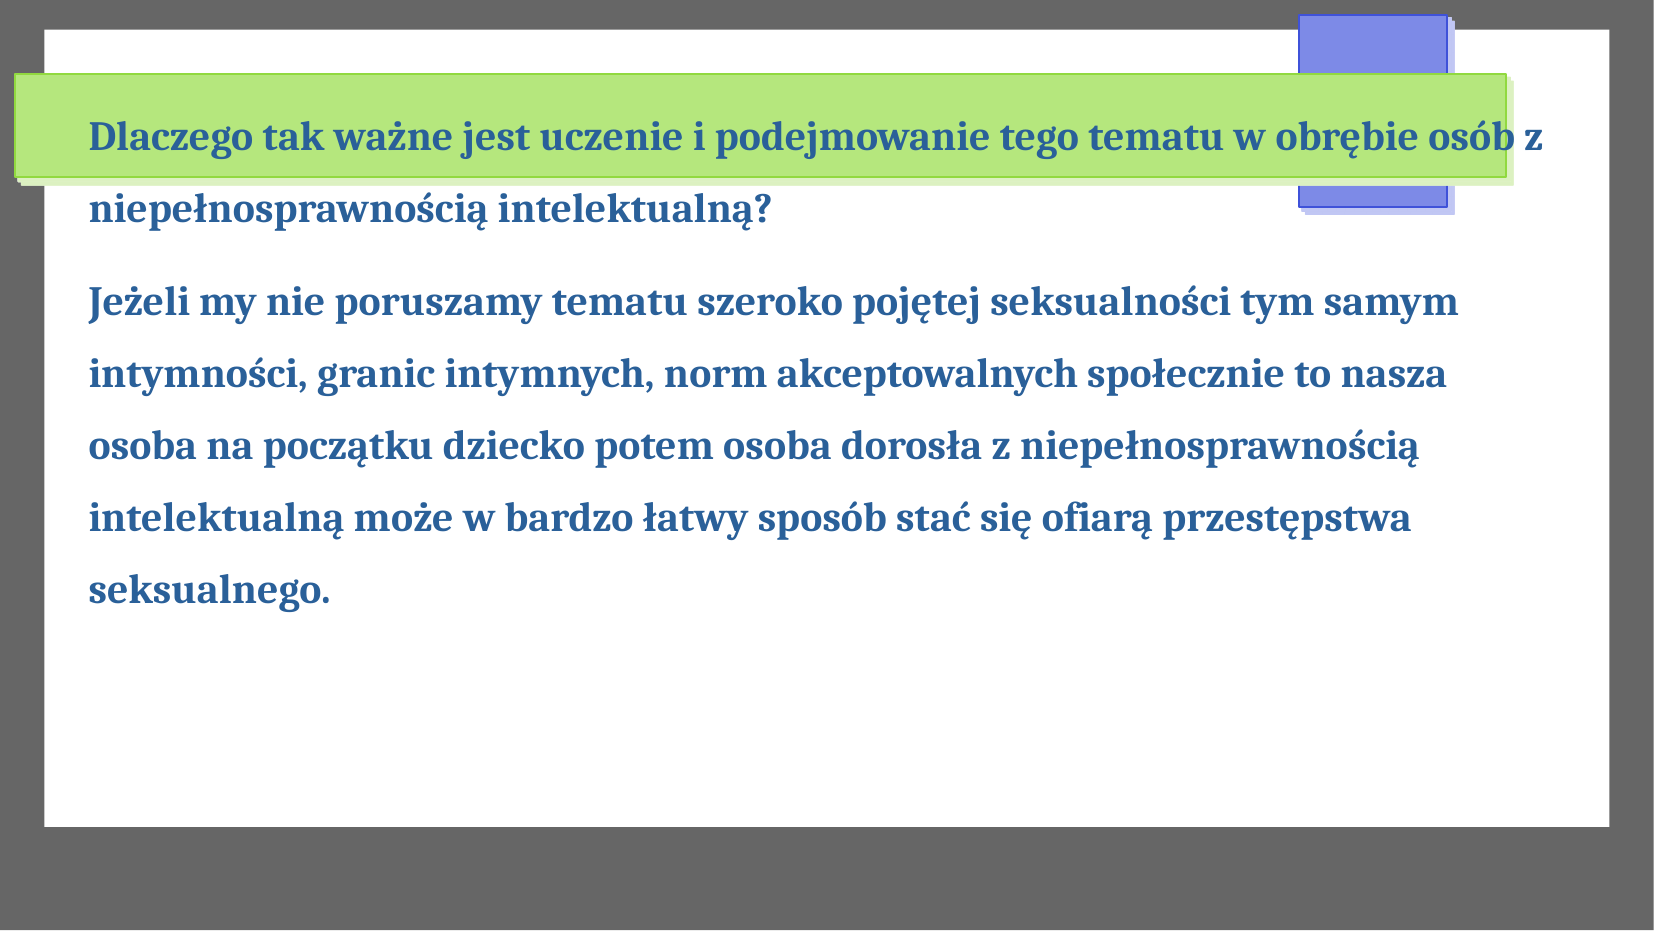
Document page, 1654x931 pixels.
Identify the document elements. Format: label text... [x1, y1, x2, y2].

list Dlaczego tak ważne jest uczenie i podejmowanie tego tematu w obrębie osób z niepełnosprawnością intelektualną? Jeżeli my nie poruszamy tematu szeroko pojętej seksualności tym samym intymności, granic intymnych, norm akceptowalnych społecznie to nasza osoba na początku dziecko potem osoba dorosła z niepełnosprawnością intelektualną może w bardzo łatwy sposób stać się ofiarą przestępstwa seksualnego. [88, 88, 1565, 798]
